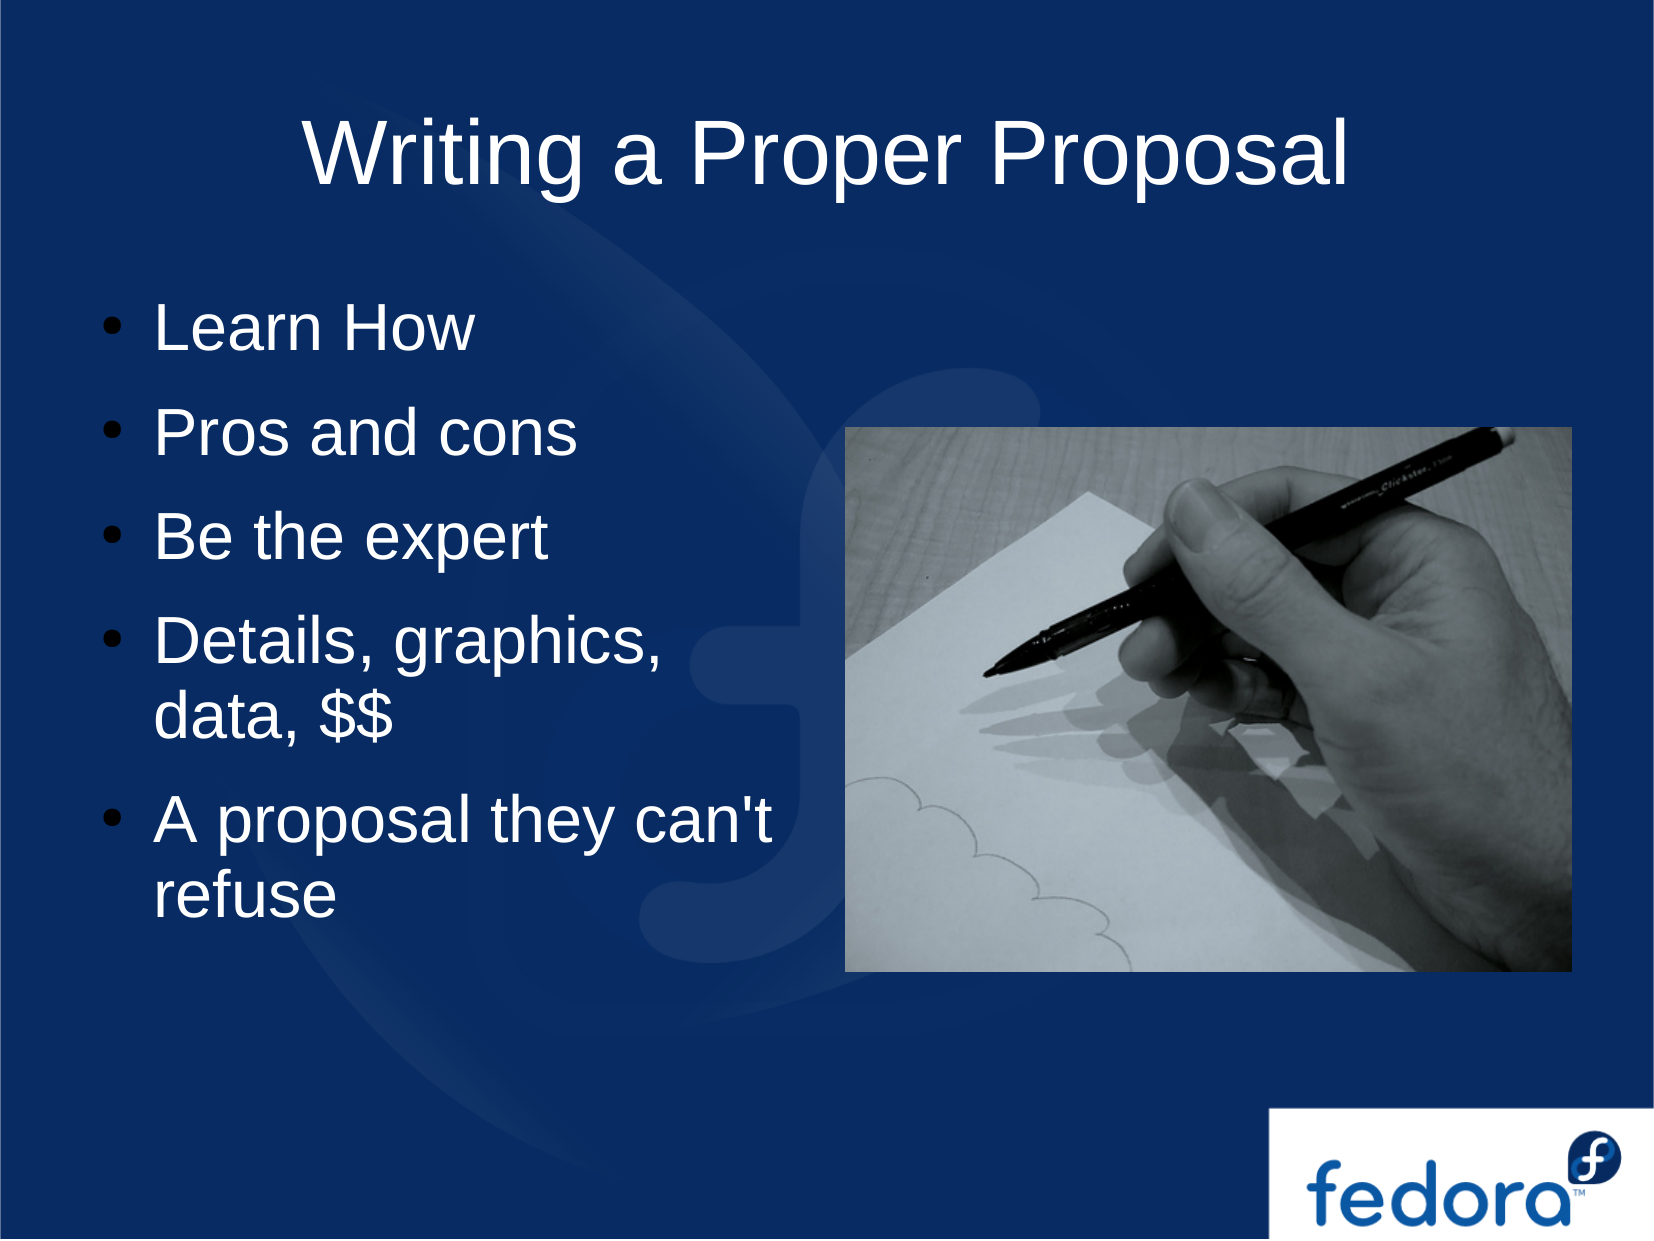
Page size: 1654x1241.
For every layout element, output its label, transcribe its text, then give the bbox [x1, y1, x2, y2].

picture [0, 0, 1654, 1239]
title Writing a Proper Proposal [82, 49, 1571, 257]
list Learn How Pros and cons Be the expert Details, graphics, data, $$ A proposal they can't refuse [82, 290, 809, 1109]
